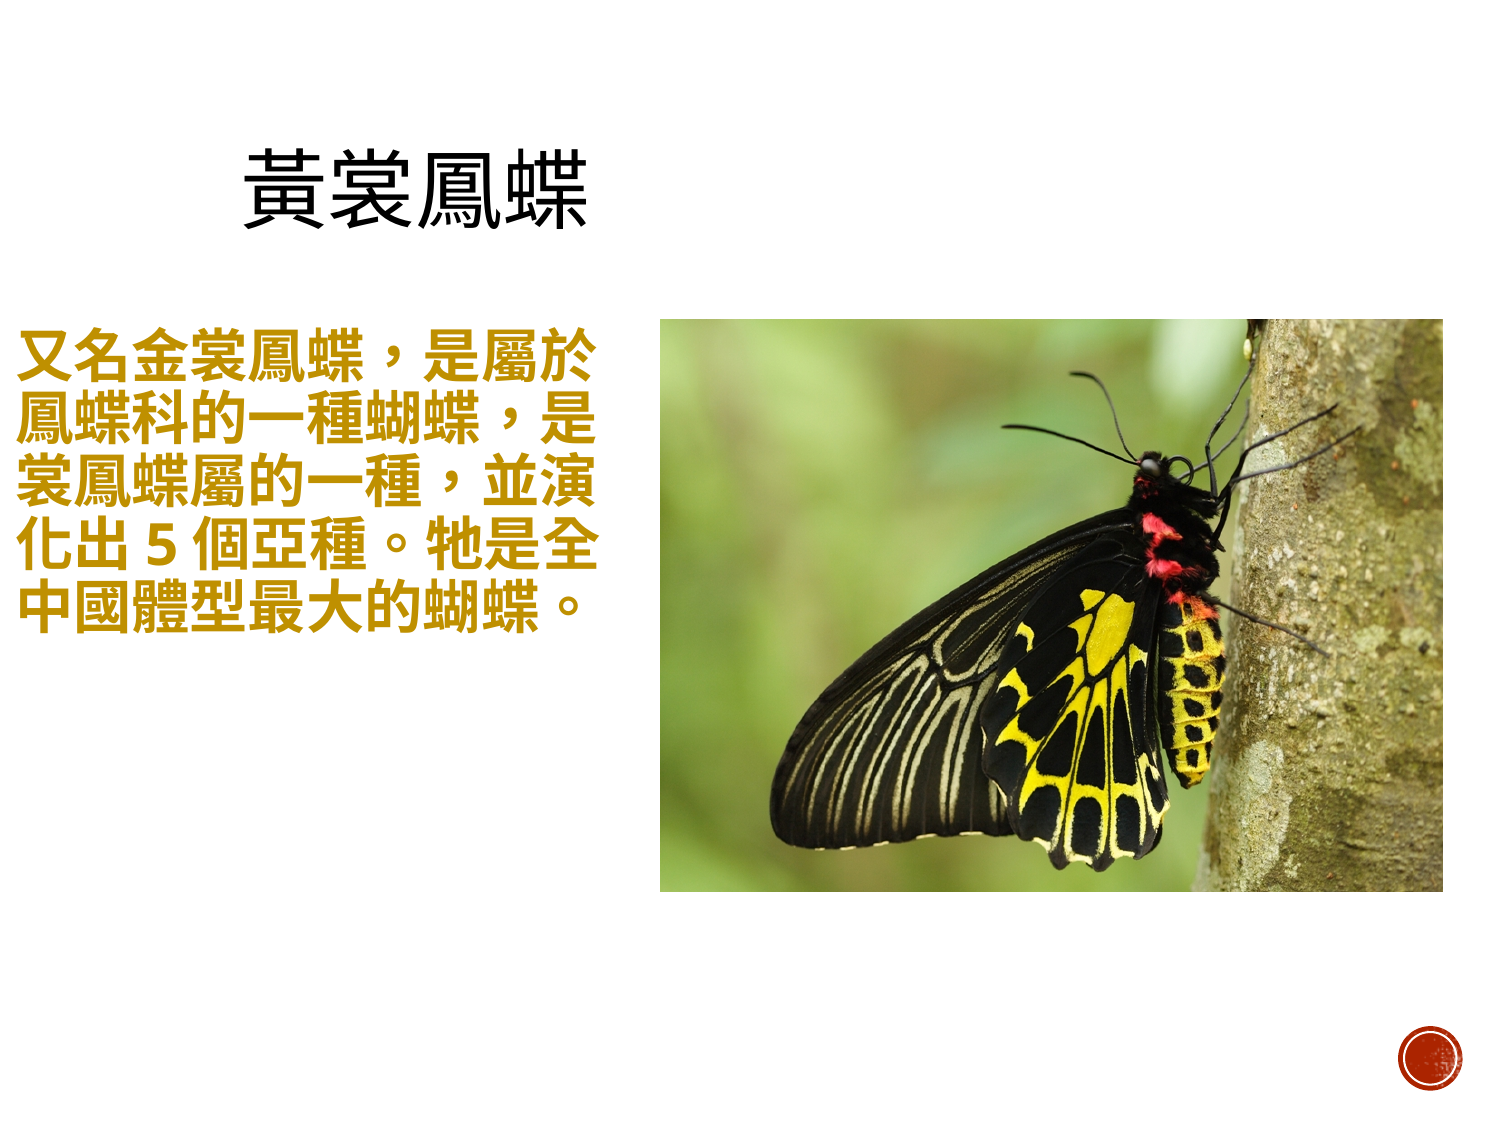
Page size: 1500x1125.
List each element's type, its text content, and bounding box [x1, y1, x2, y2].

picture [660, 319, 1443, 892]
list 又名金裳鳳蝶，是屬於鳳蝶科的一種蝴蝶，是裳鳳蝶屬的一種，並演化出5個亞種。牠是全中國體型最大的蝴蝶。 [0, 319, 625, 995]
title 黃裳鳳蝶 [225, 99, 1500, 288]
